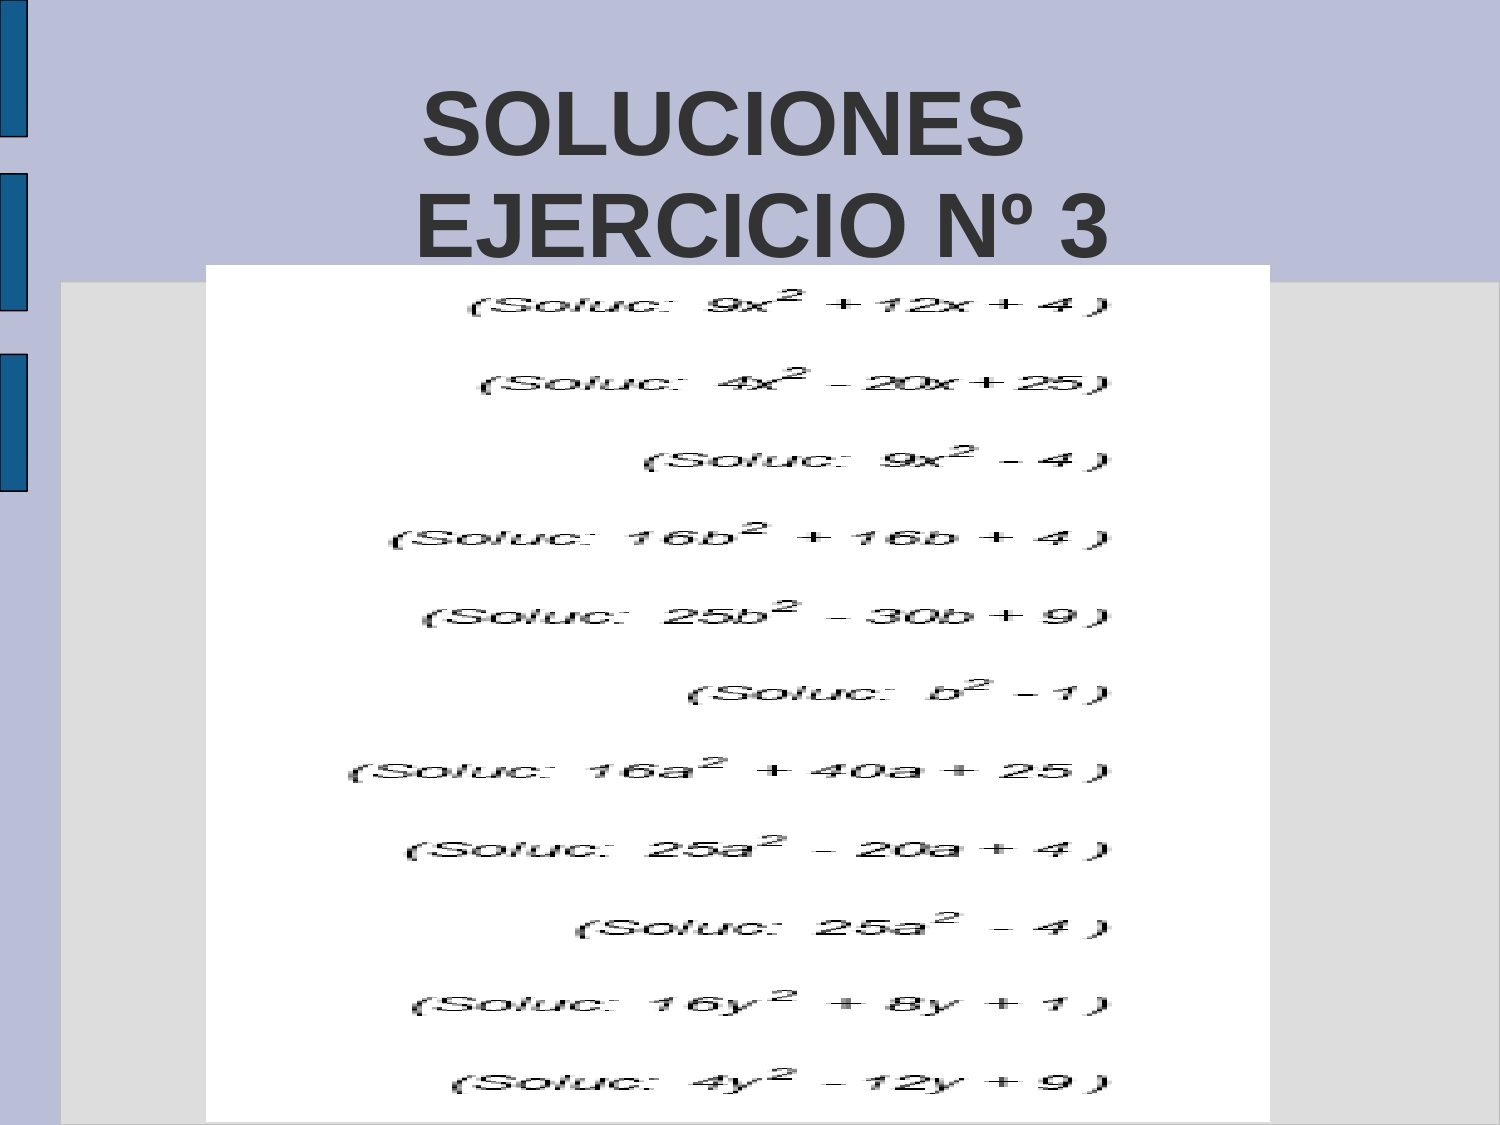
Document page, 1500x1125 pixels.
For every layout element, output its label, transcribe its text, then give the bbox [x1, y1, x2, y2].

title SOLUCIONES EJERCICIO Nº 3 [110, 73, 1391, 279]
picture [206, 265, 1270, 1123]
